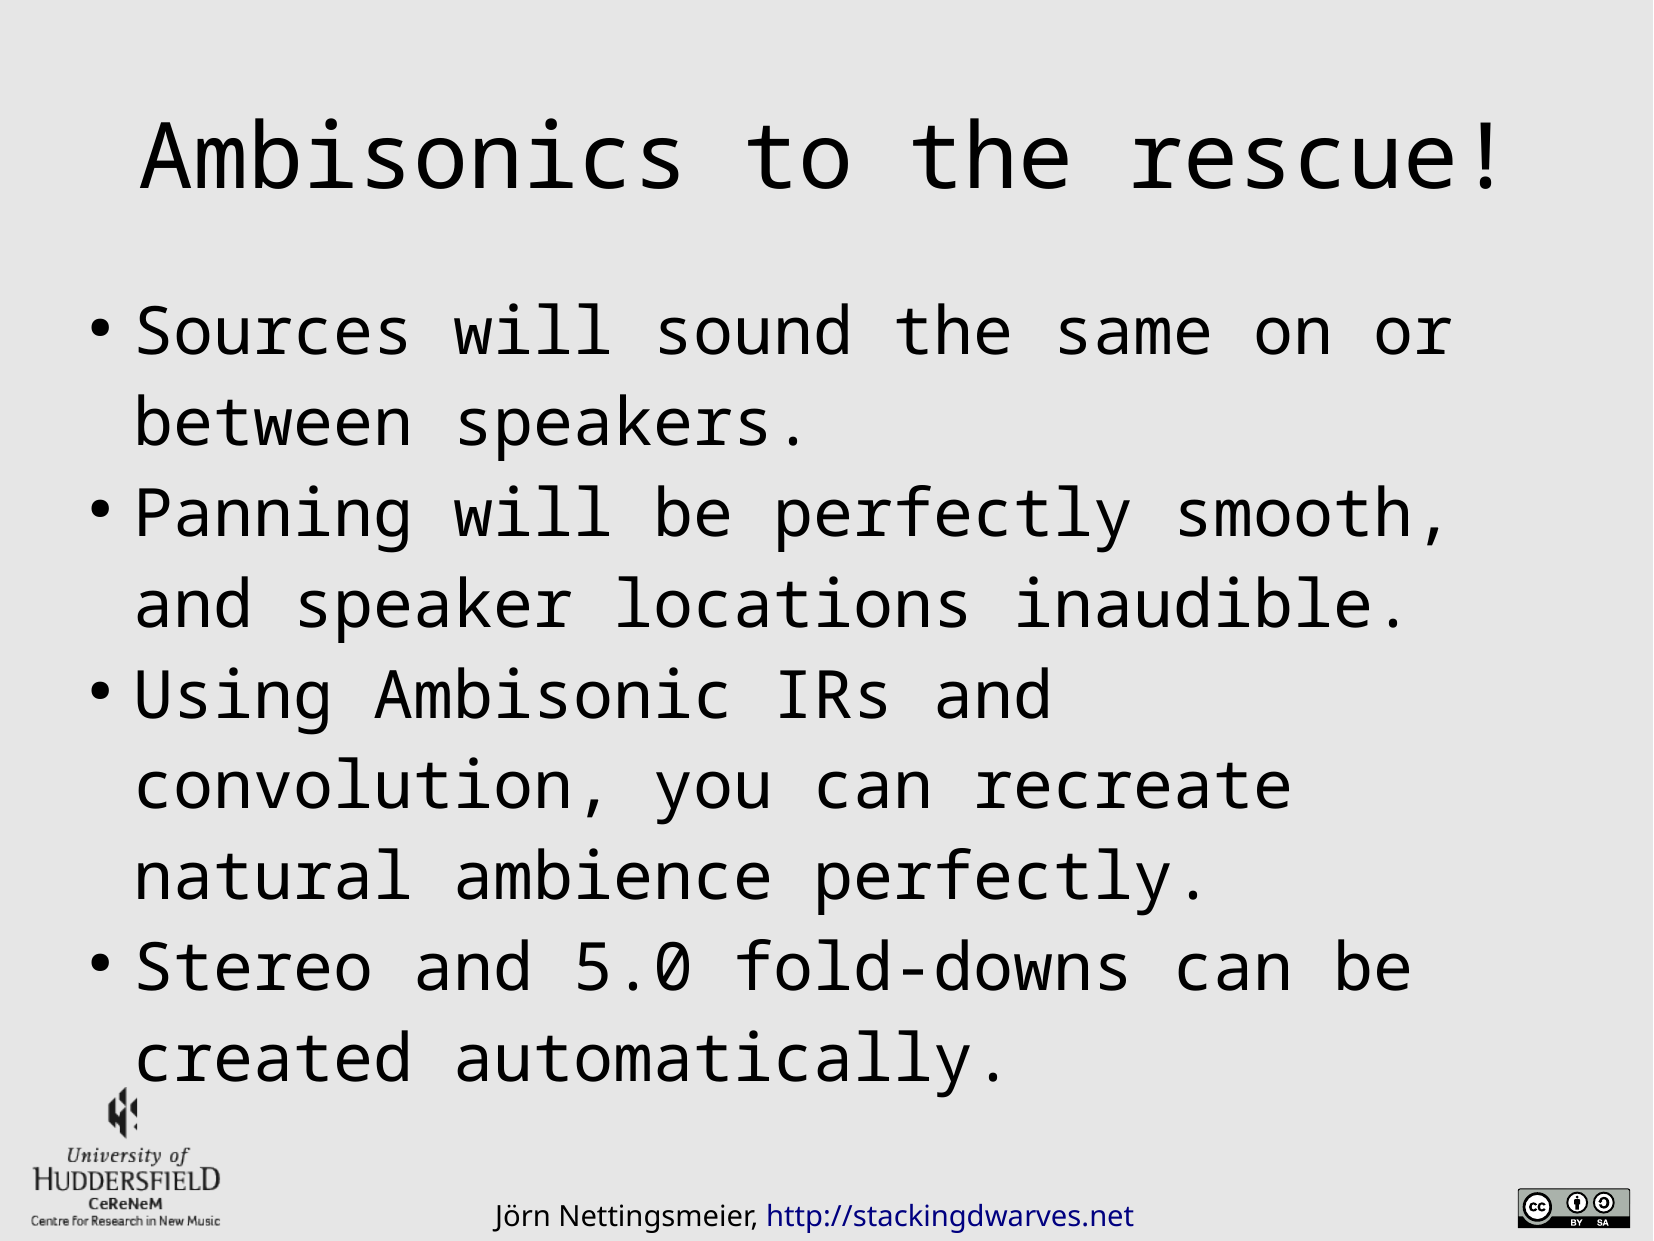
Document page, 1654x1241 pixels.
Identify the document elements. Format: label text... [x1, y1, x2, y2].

picture [31, 1087, 222, 1229]
title Ambisonics to the rescue! [82, 49, 1571, 257]
text_box Sources will sound the same on or between speakers. Panning will be perfectly smooth, and speaker locations inaudible. Using Ambisonic IRs and convolution, you can recreate natural ambience perfectly. Stereo and 5.0 fold-downs can be created automatically. [73, 276, 1574, 992]
